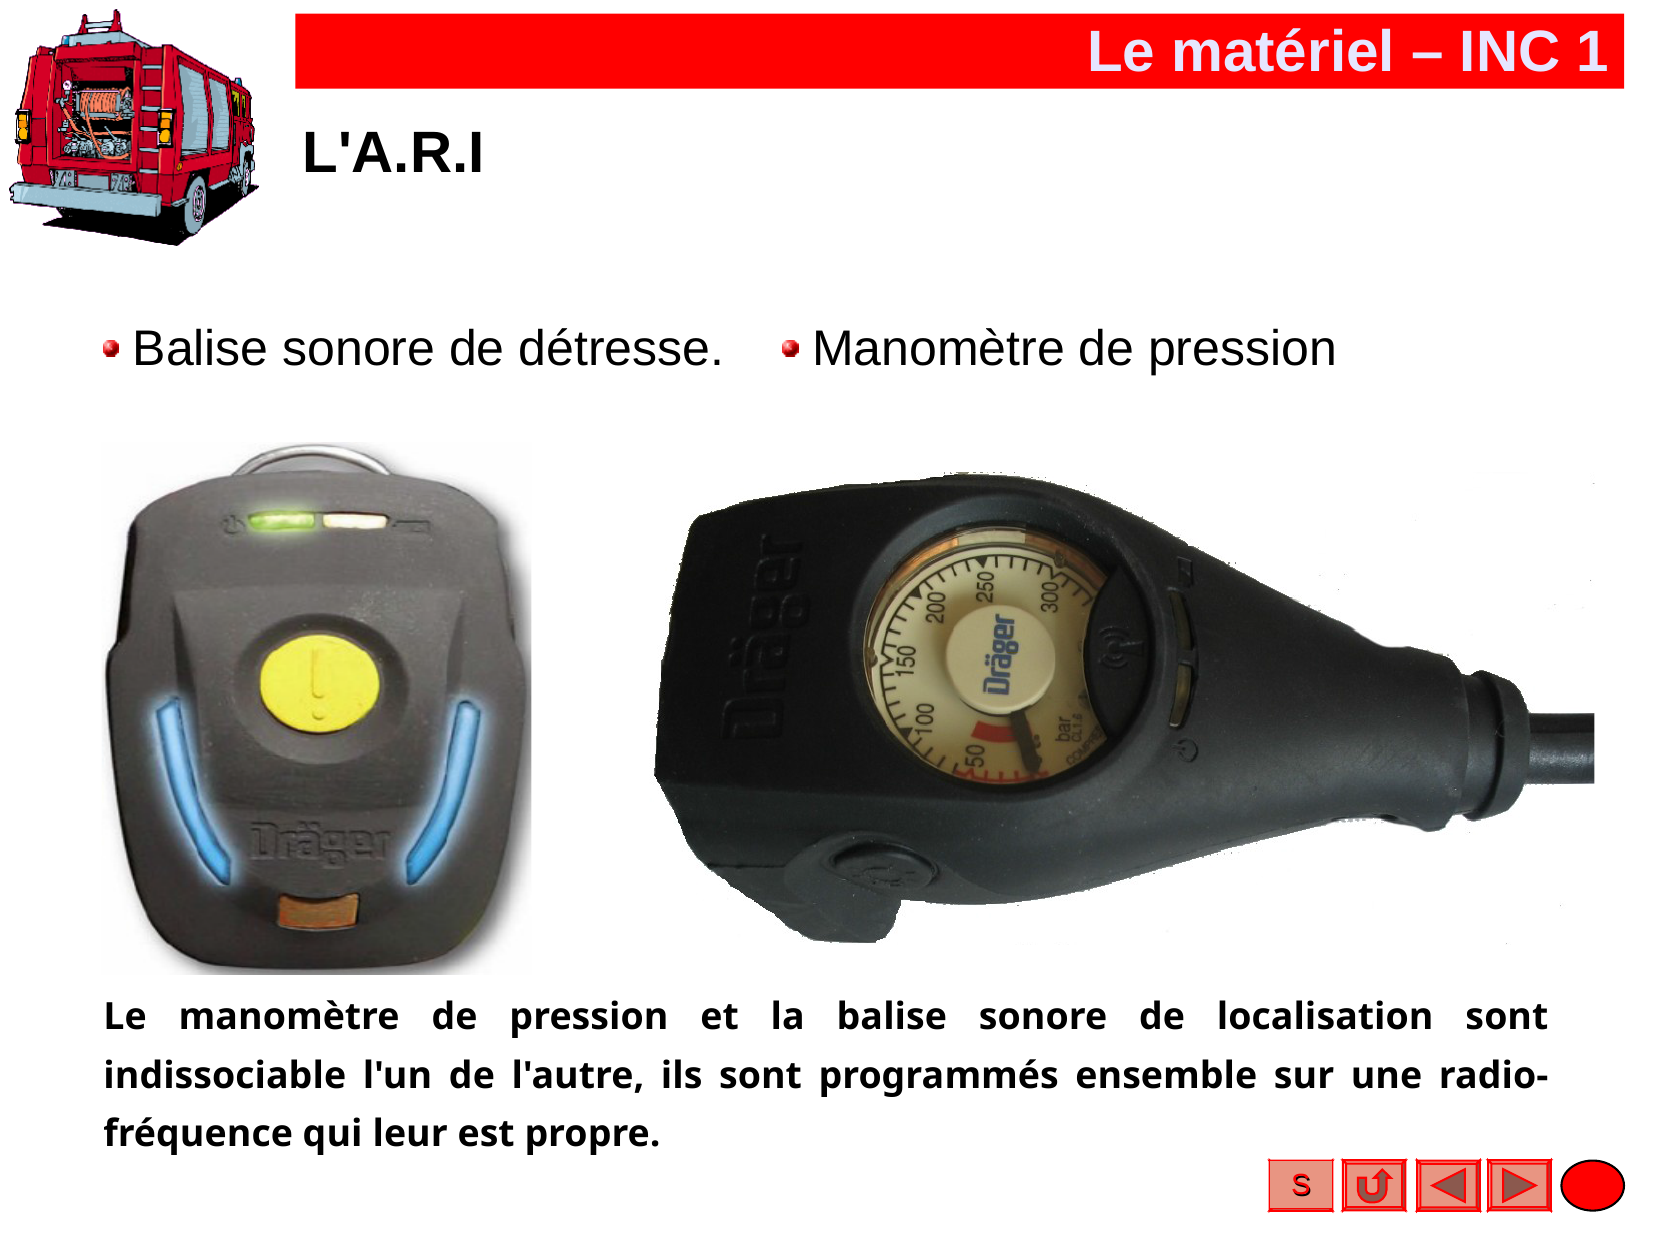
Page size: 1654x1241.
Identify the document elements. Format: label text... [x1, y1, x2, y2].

text_box [1561, 1160, 1625, 1211]
picture [649, 472, 1595, 945]
picture [101, 442, 532, 974]
text_box Balise sonore de détresse. [88, 313, 740, 414]
text_box Le manomètre de pression et la balise sonore de localisation sont indissociable l'un de l'autre, ils sont programmés ensemble sur une radio-fréquence qui leur est propre. [88, 974, 1565, 1170]
text_box L'A.R.I [287, 112, 500, 193]
text_box Le matériel – INC 1 [295, 13, 1625, 89]
text_box Manomètre de pression [767, 313, 1353, 414]
picture [8, 8, 260, 246]
